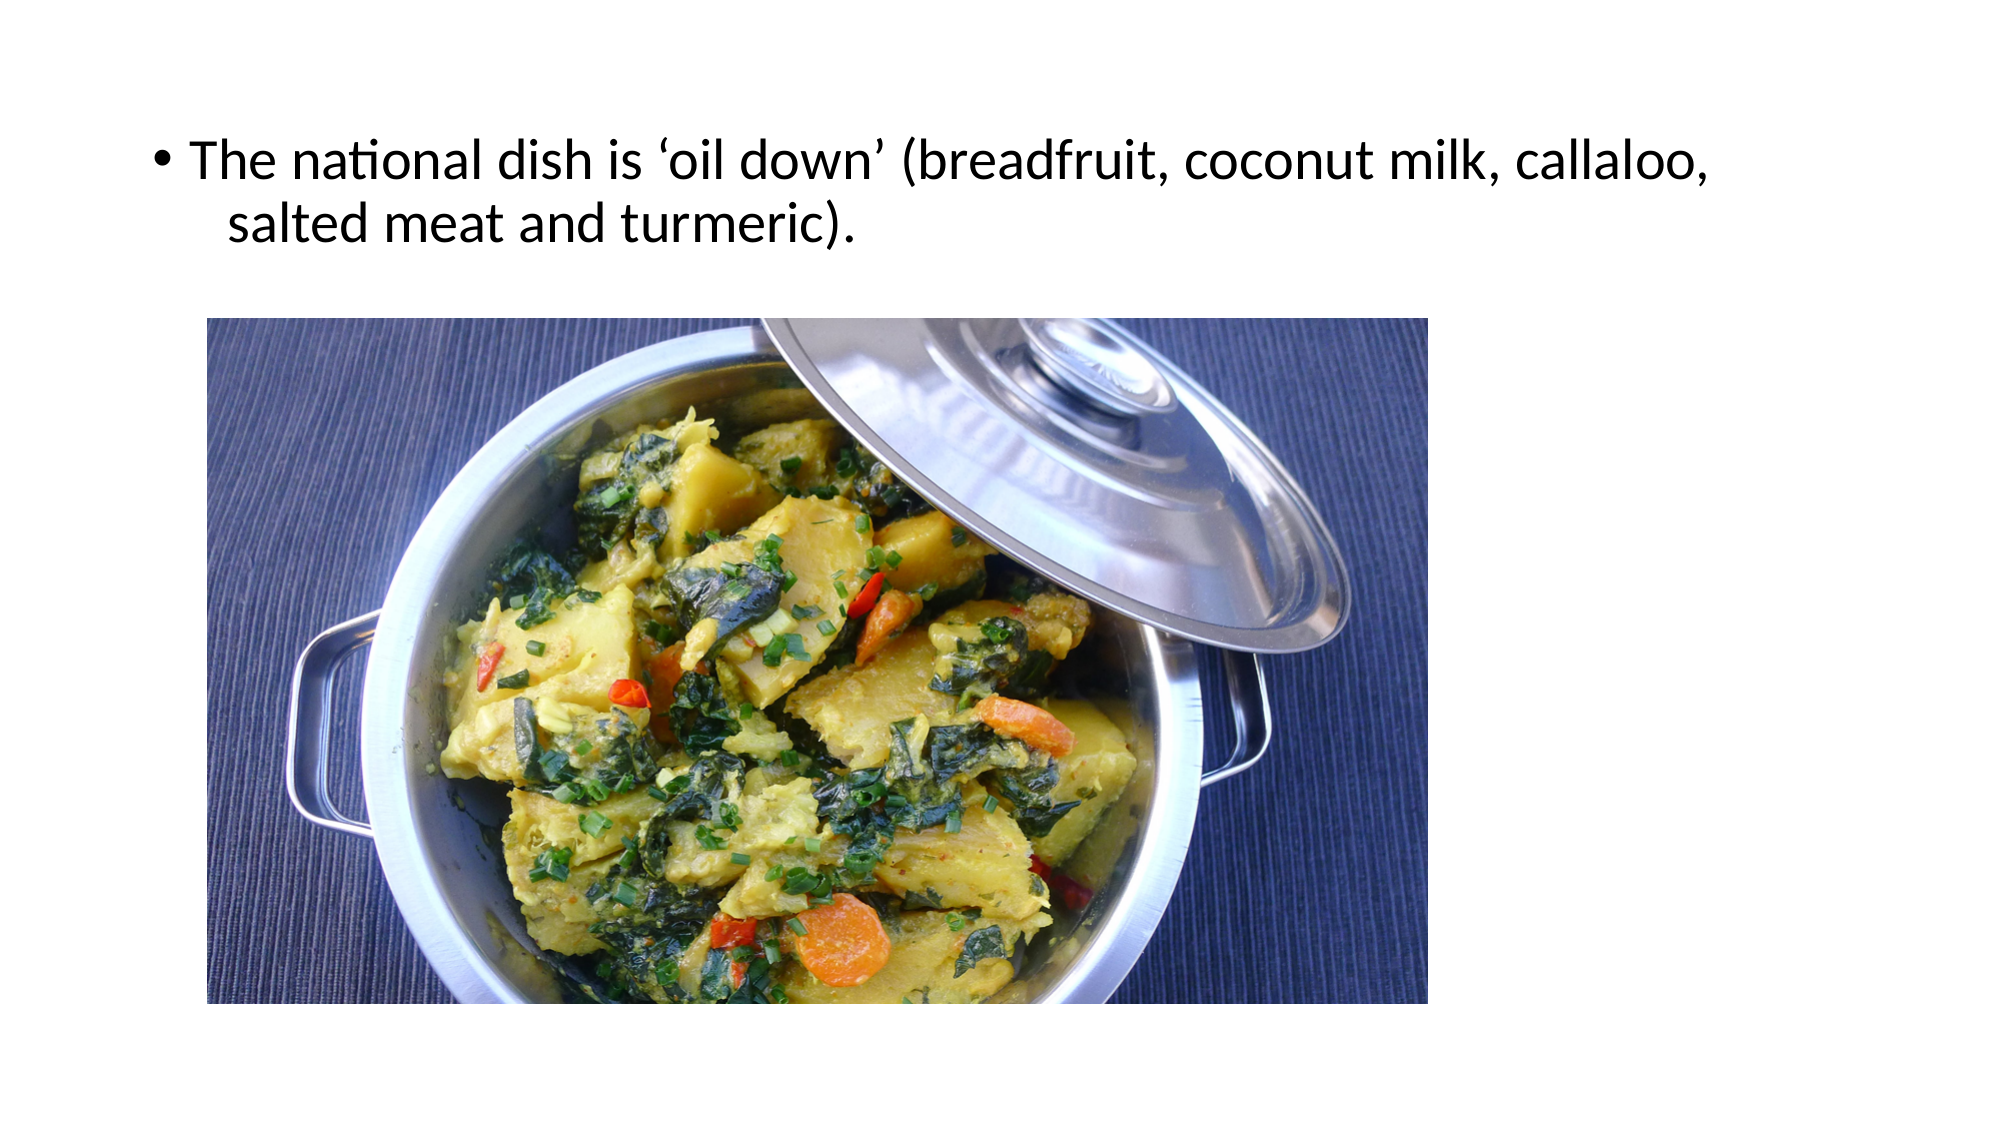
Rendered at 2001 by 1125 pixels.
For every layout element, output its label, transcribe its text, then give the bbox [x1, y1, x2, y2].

list The national dish is ‘oil down’ (breadfruit, coconut milk, callaloo, salted meat and turmeric). [137, 121, 1863, 836]
picture [207, 318, 1428, 1004]
